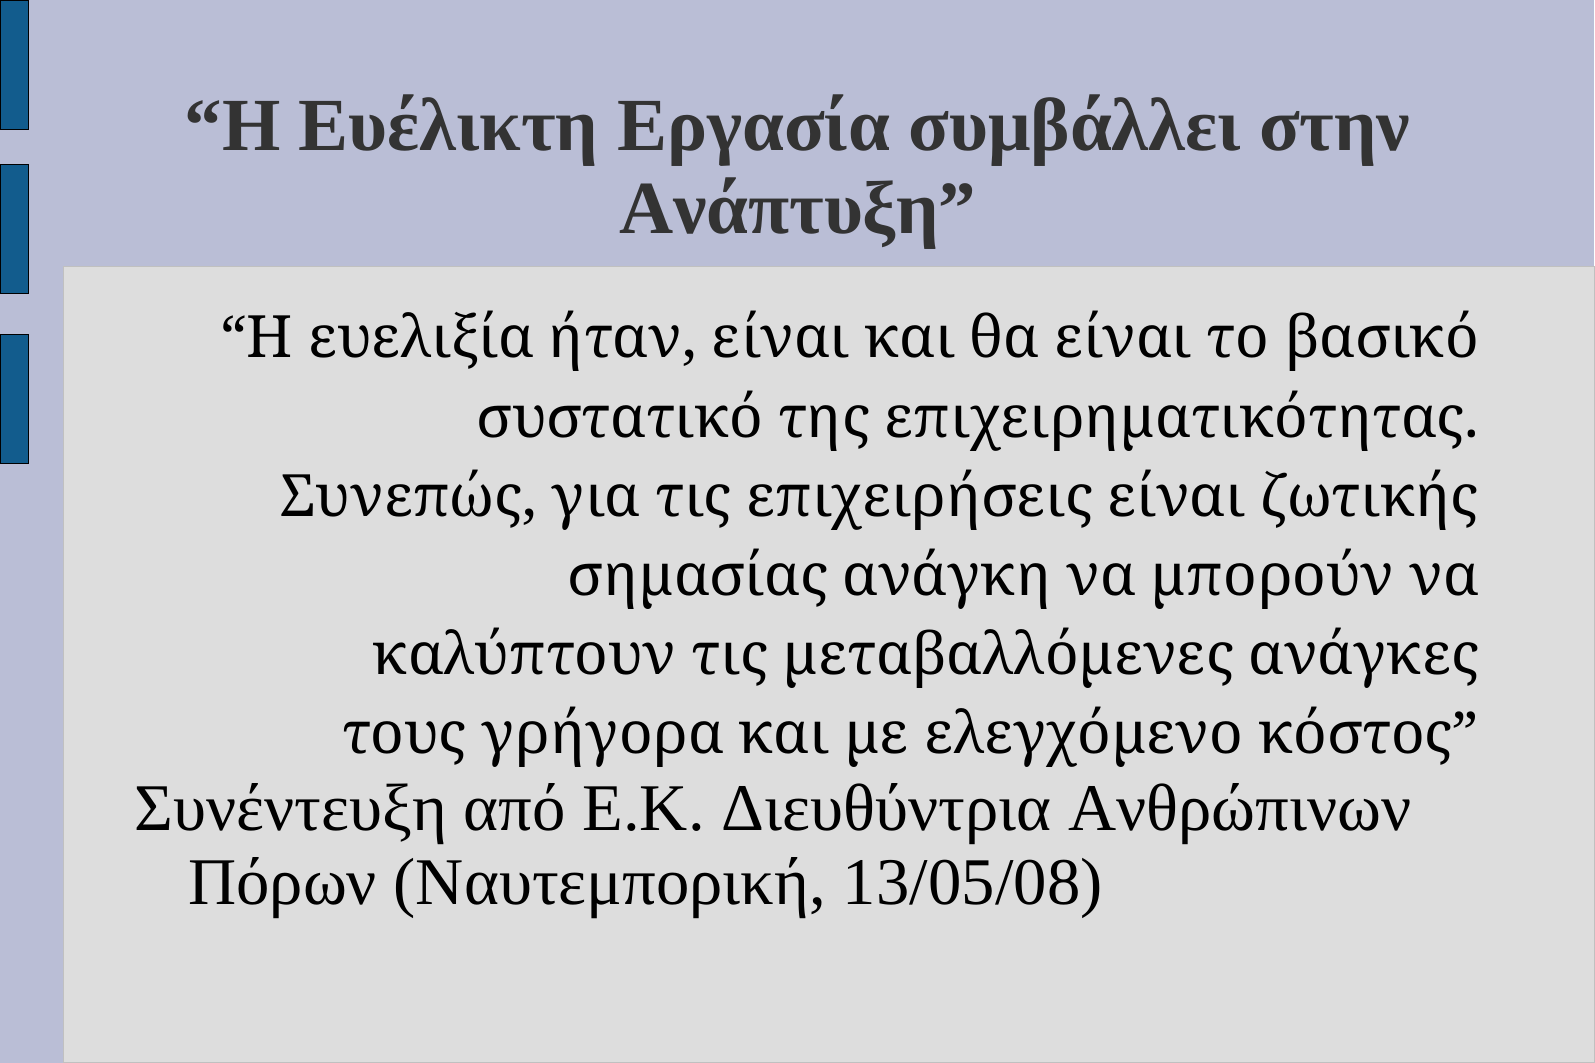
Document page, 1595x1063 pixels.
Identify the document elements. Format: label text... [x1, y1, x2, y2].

title “Η Ευέλικτη Εργασία συμβάλλει στην Ανάπτυξη” [117, 78, 1479, 256]
list “Η ευελιξία ήταν, είναι και θα είναι το βασικό συστατικό της επιχειρηματικότητας. Συνεπώς, για τις επιχειρήσεις είναι ζωτικής σημασίας ανάγκη να μπορούν να καλύπτουν τις μεταβαλλόμενες ανάγκες τους γρήγορα και με ελεγχόμενο κόστος” Συνέντευξη από Ε.Κ. Διευθύντρια Ανθρώπινων Πόρων (Ναυτεμπορική, 13/05/08) [117, 295, 1479, 966]
